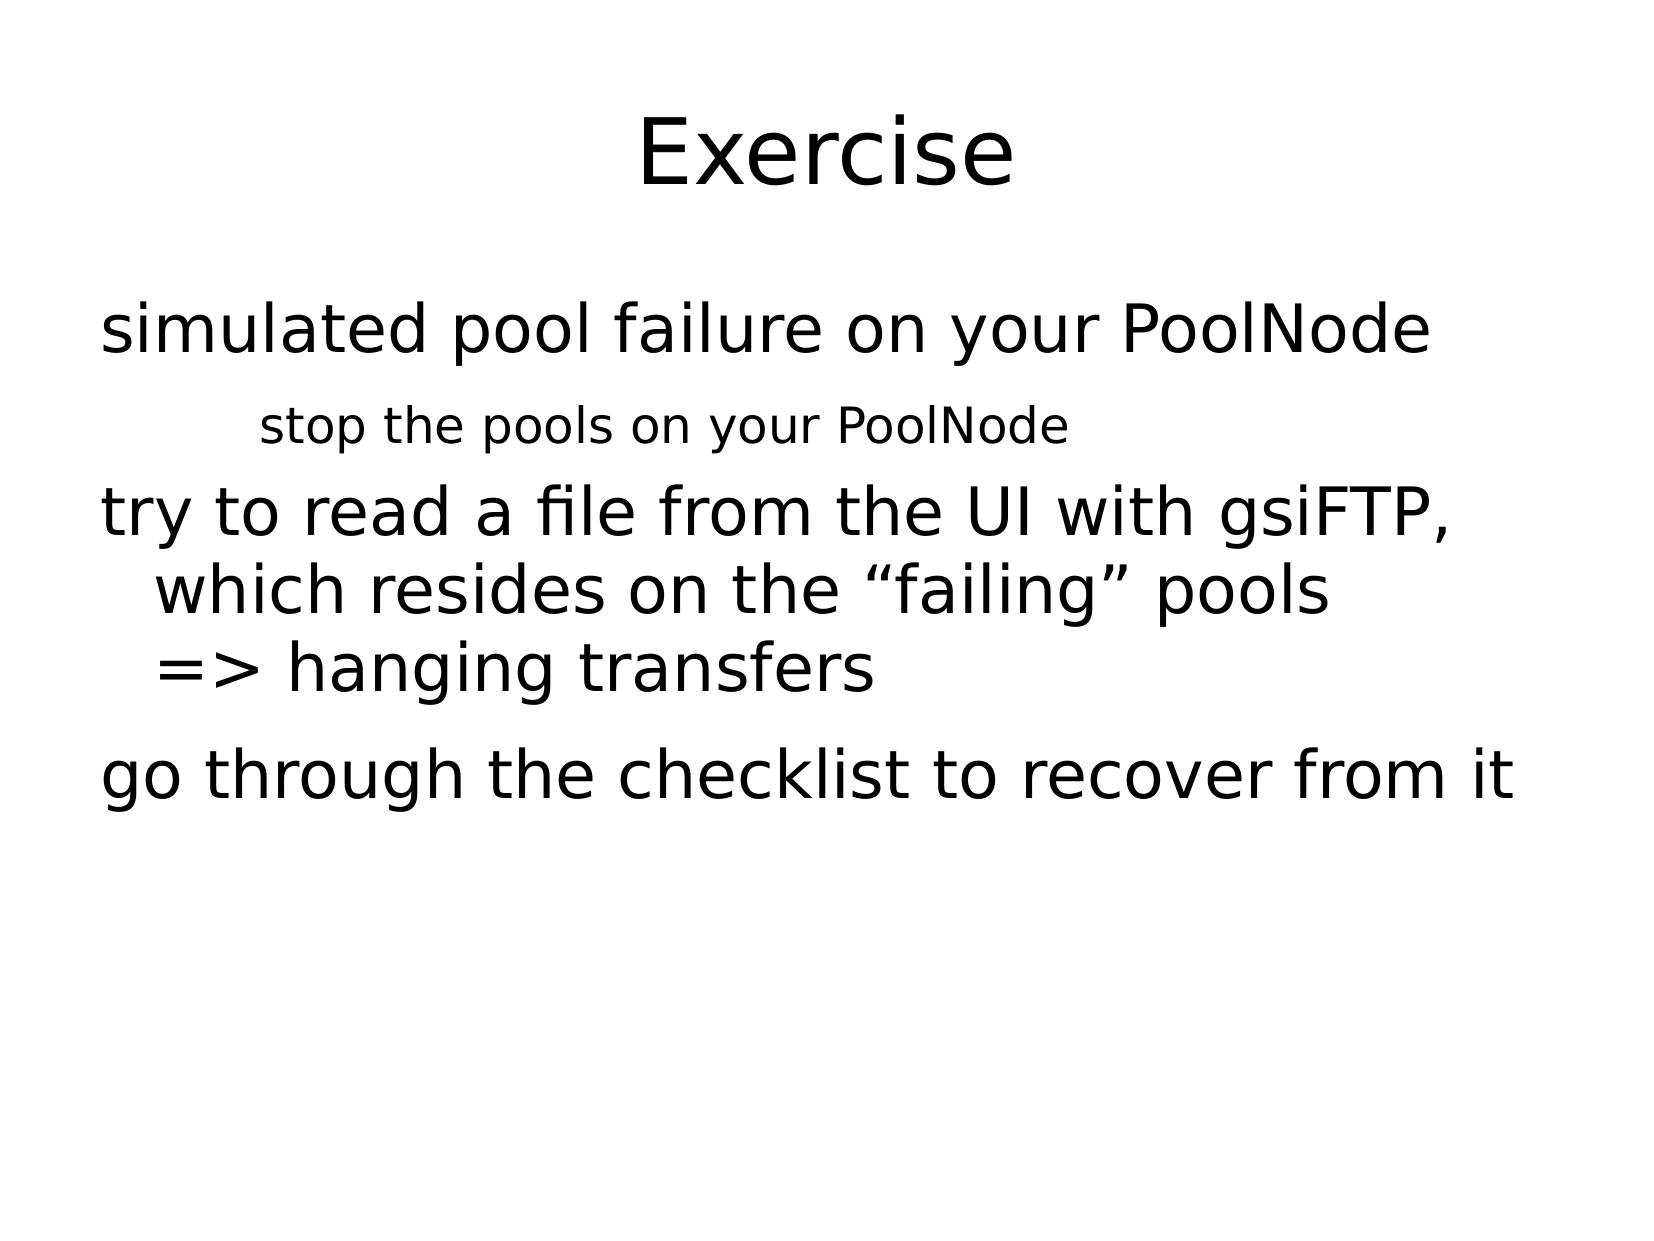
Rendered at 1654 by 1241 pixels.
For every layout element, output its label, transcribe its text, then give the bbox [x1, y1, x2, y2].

list simulated pool failure on your PoolNode stop the pools on your PoolNode try to read a file from the UI with gsiFTP, which resides on the “failing” pools => hanging transfers go through the checklist to recover from it [82, 290, 1571, 1094]
title Exercise [82, 56, 1571, 250]
